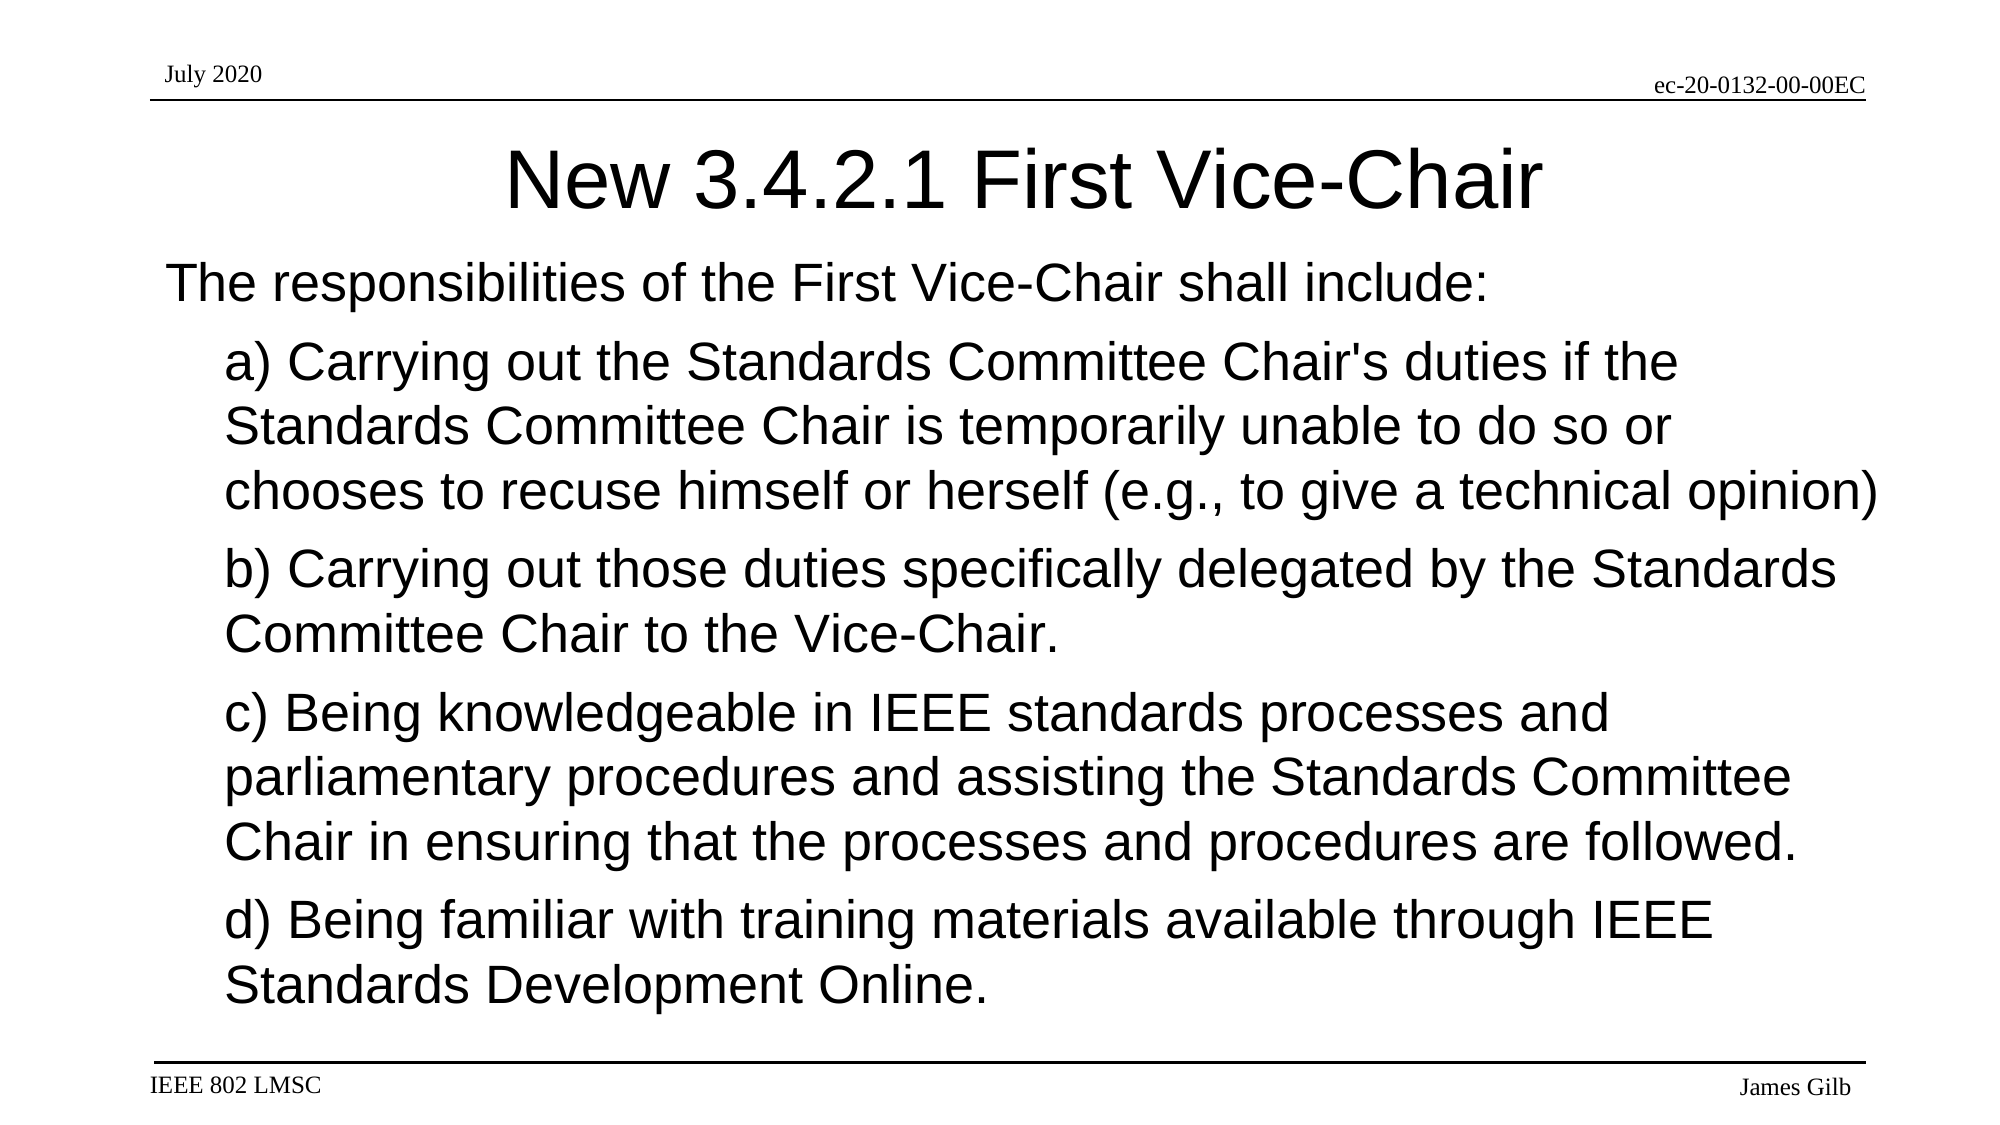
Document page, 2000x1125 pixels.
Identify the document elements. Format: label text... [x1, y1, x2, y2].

list The responsibilities of the First Vice-Chair shall include: a) Carrying out the Standards Committee Chair's duties if the Standards Committee Chair is temporarily unable to do so or chooses to recuse himself or herself (e.g., to give a technical opinion) b) Carrying out those duties specifically delegated by the Standards Committee Chair to the Vice-Chair. c) Being knowledgeable in IEEE standards processes and parliamentary procedures and assisting the Standards Committee Chair in ensuring that the processes and procedures are followed. d) Being familiar with training materials available through IEEE Standards Development Online. [149, 239, 1900, 1051]
title New 3.4.2.1 First Vice-Chair [149, 112, 1900, 238]
